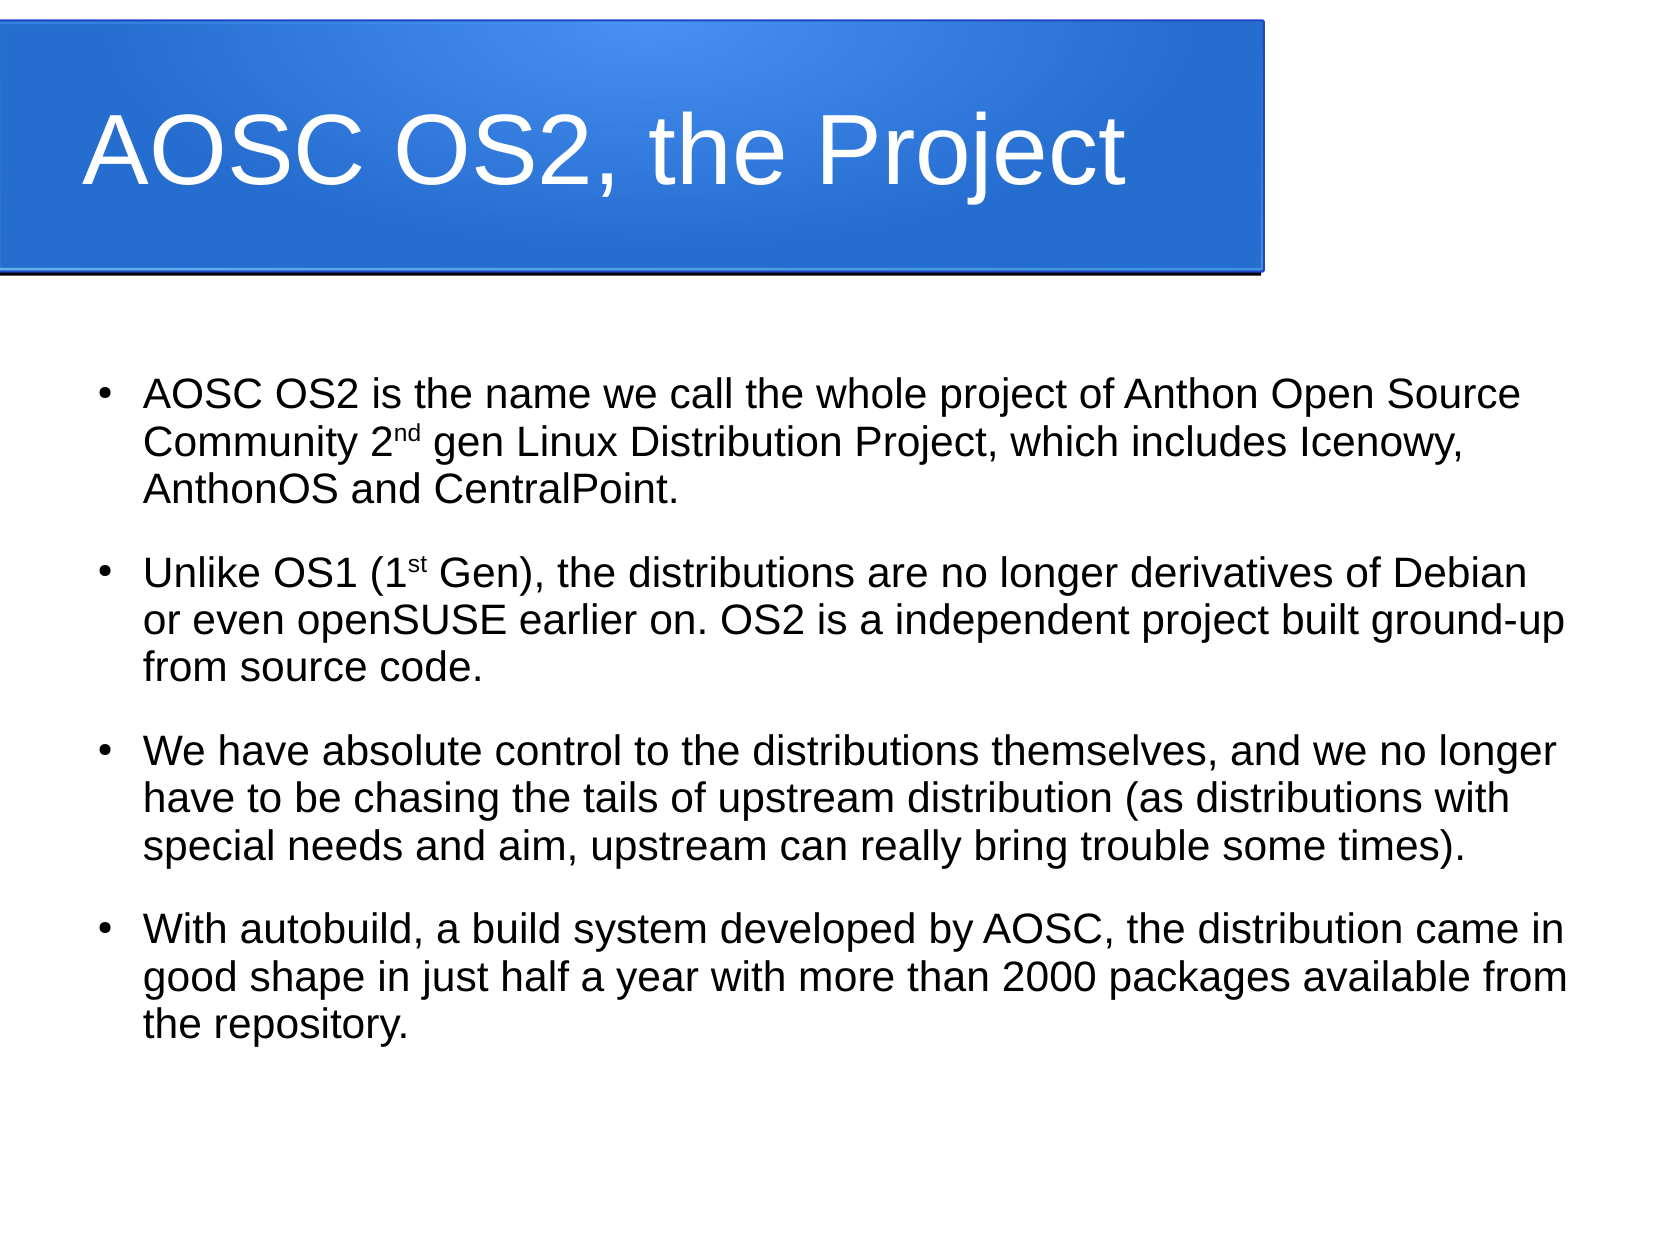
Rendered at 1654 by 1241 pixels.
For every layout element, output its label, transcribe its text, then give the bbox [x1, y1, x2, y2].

title AOSC OS2, the Project [82, 47, 1235, 252]
list AOSC OS2 is the name we call the whole project of Anthon Open Source Community 2nd gen Linux Distribution Project, which includes Icenowy, AnthonOS and CentralPoint. Unlike OS1 (1st Gen), the distributions are no longer derivatives of Debian or even openSUSE earlier on. OS2 is a independent project built ground-up from source code. We have absolute control to the distributions themselves, and we no longer have to be chasing the tails of upstream distribution (as distributions with special needs and aim, upstream can really bring trouble some times). With autobuild, a build system developed by AOSC, the distribution came in good shape in just half a year with more than 2000 packages available from the repository. [82, 370, 1571, 1090]
